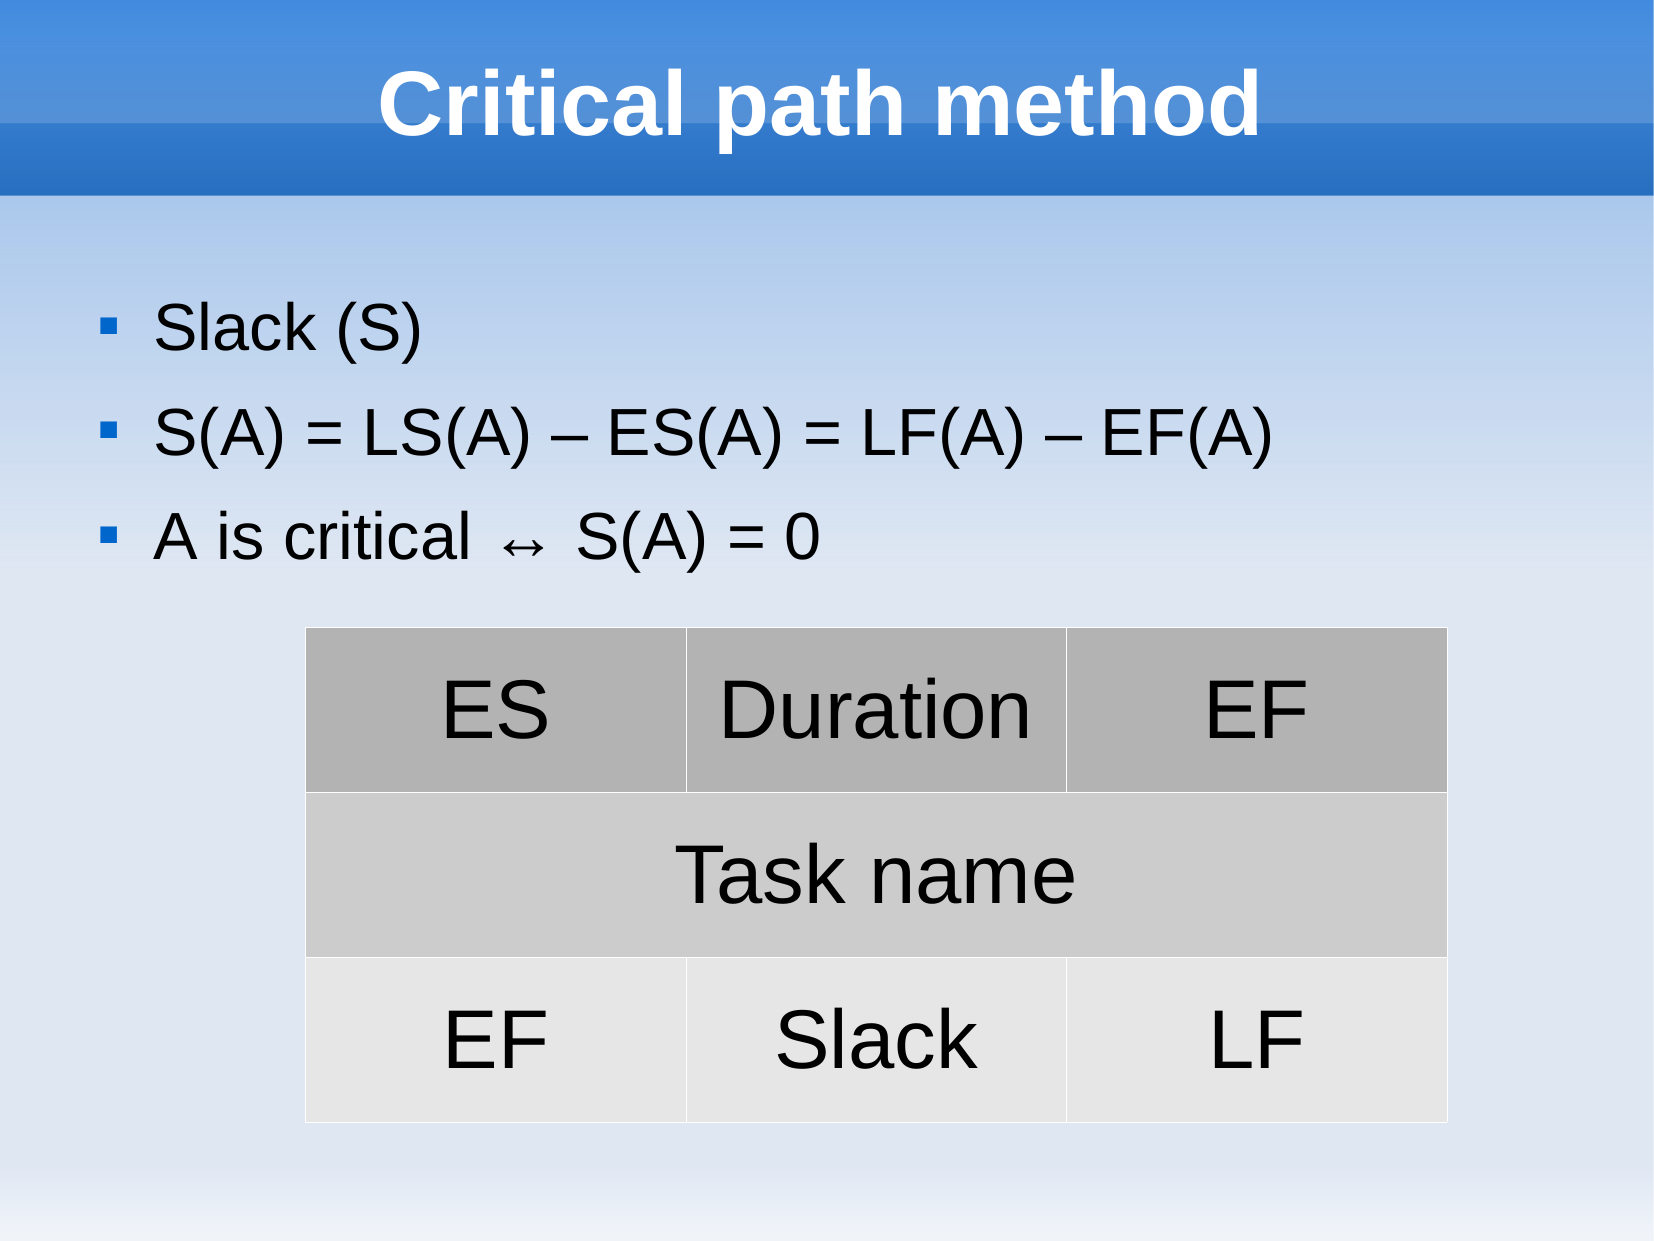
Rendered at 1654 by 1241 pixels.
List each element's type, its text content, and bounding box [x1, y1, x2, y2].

table_cell EF [306, 958, 686, 1122]
title Critical path method [76, 7, 1565, 200]
table_header ES [306, 628, 686, 792]
table_cell Slack [687, 958, 1066, 1122]
picture [0, 0, 1654, 1241]
table_cell LF [1067, 958, 1447, 1122]
table_header EF [1067, 628, 1447, 792]
list Slack (S) S(A) = LS(A) – ES(A) = LF(A) – EF(A) A is critical ↔ S(A) = 0 [82, 290, 1571, 1094]
table_cell Task name [306, 793, 1447, 957]
table_header Duration [687, 628, 1066, 792]
